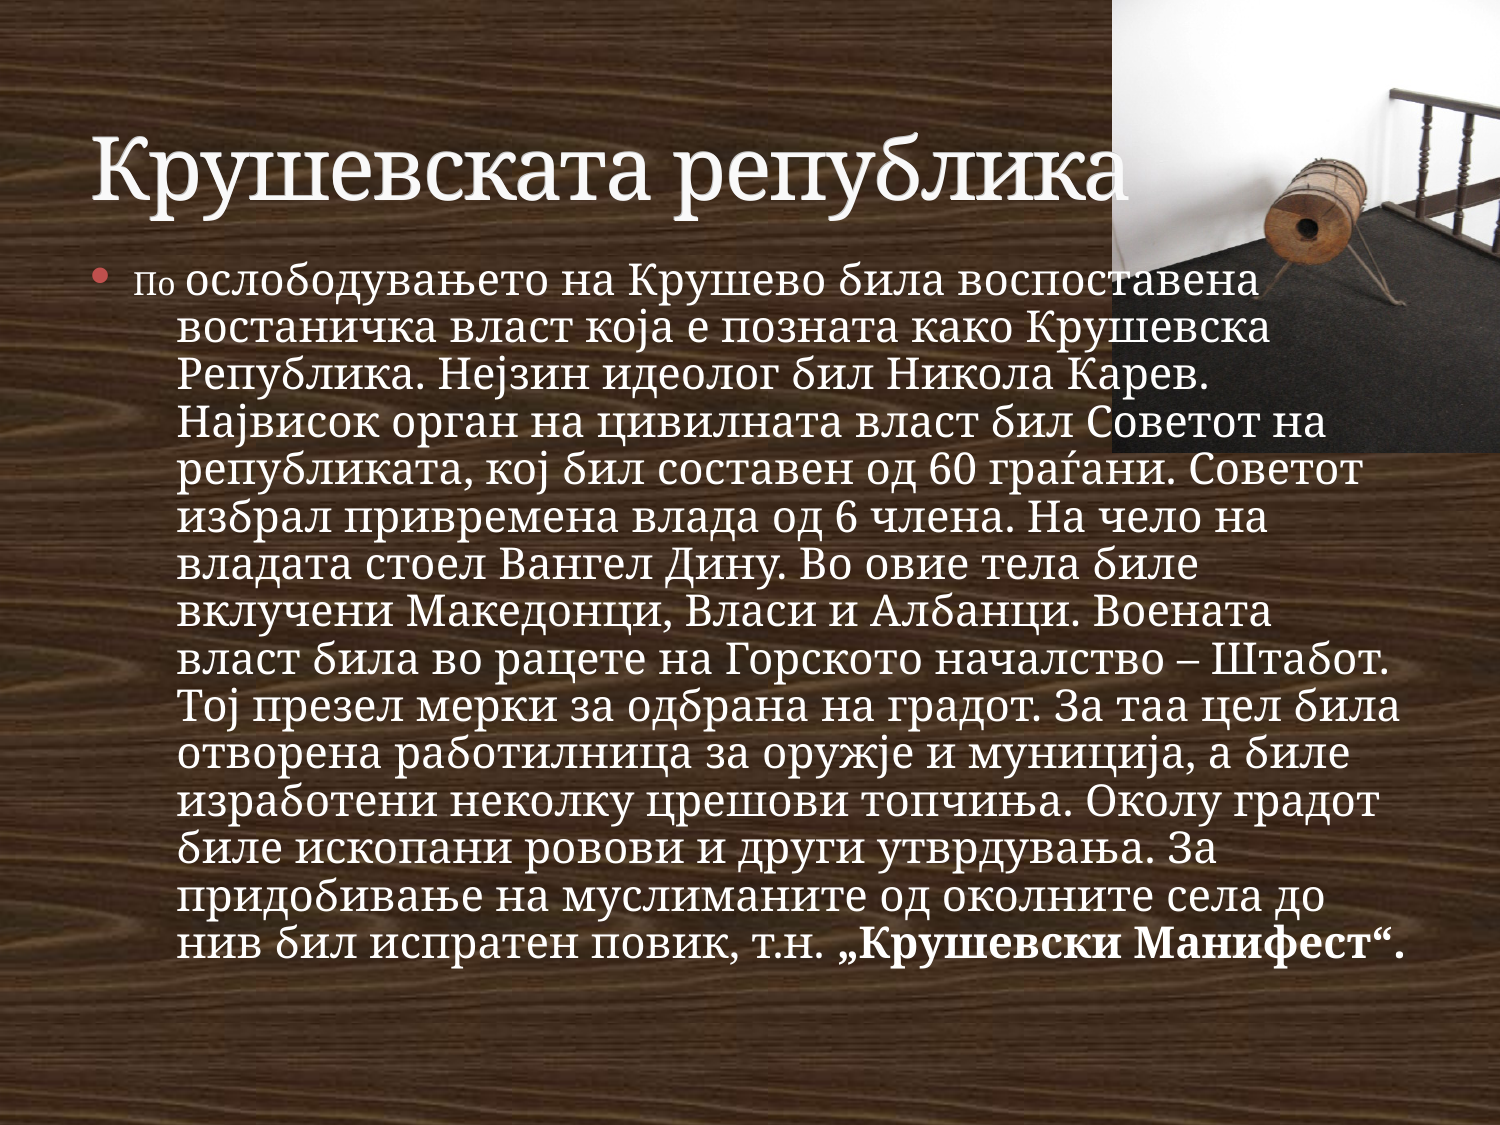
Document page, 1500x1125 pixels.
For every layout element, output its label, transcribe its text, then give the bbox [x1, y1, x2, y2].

title Крушевската република [75, 24, 1426, 225]
list По ослободувањето на Крушево била воспоставена востаничка власт која е позната како Крушевска Република. Нејзин идеолог бил Никола Карев. Највисок орган на цивилната власт бил Советот на републиката, кој бил составен од 60 граѓани. Советот избрал привремена влада од 6 члена. На чело на владата стоел Вангел Дину. Во овие тела биле вклучени Македонци, Власи и Албанци. Воената власт била во рацете на Горското началство – Штабот. Тој презел мерки за одбрана на градот. За таа цел била отворена работилница за оружје и муниција, а биле изработени неколку црешови топчиња. Околу градот биле ископани ровови и други утврдувања. За придобивање на муслиманите од околните села до нив бил испратен повик, т.н. „Крушевски Манифест“. [75, 249, 1426, 1000]
picture [1112, 0, 1500, 453]
